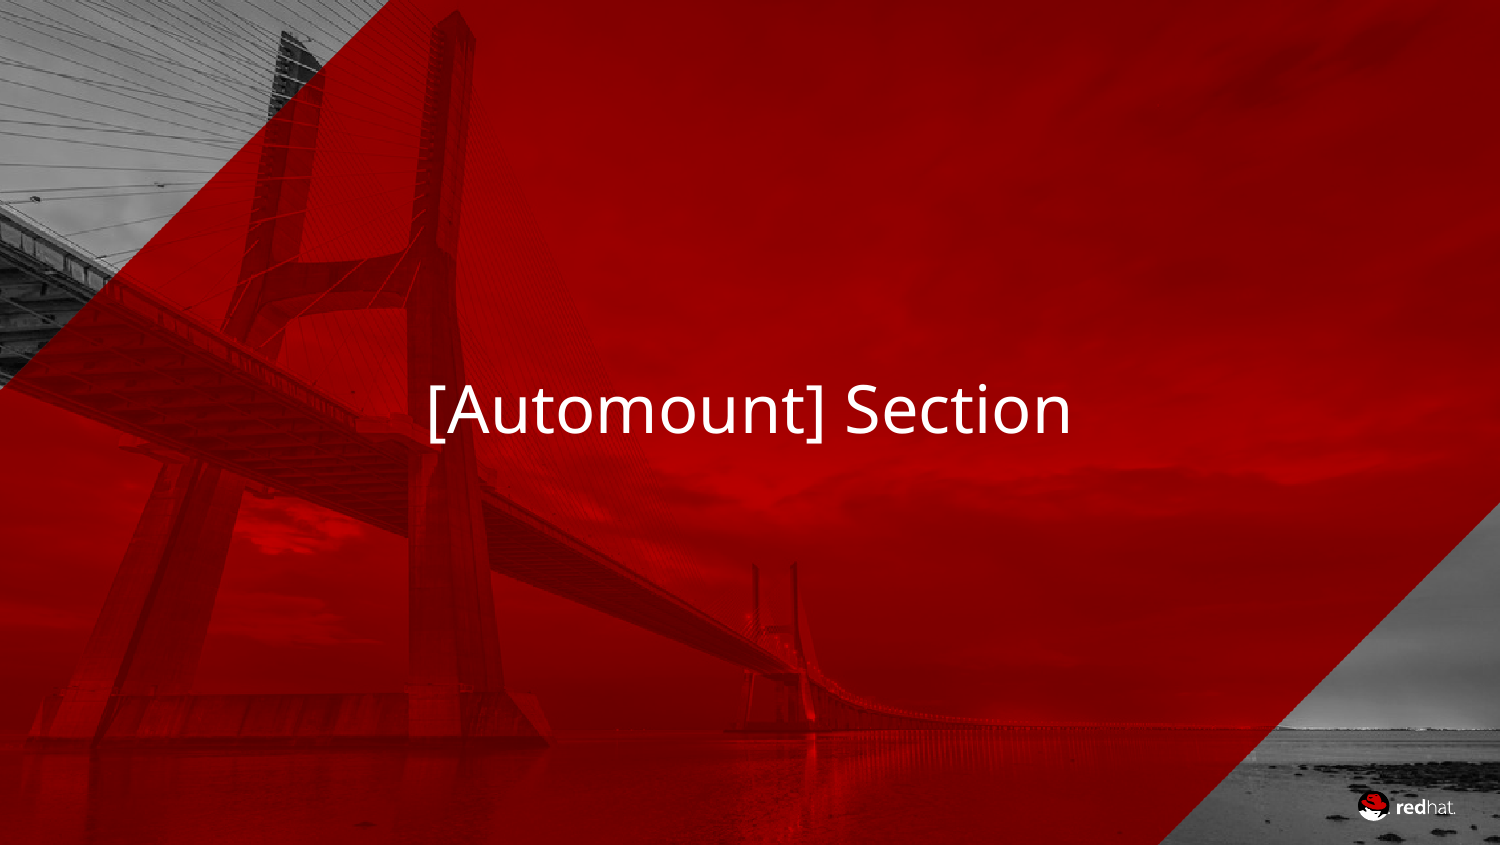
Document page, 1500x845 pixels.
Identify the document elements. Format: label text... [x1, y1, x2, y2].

picture [0, 0, 1500, 845]
title [Automount] Section [112, 330, 1388, 486]
